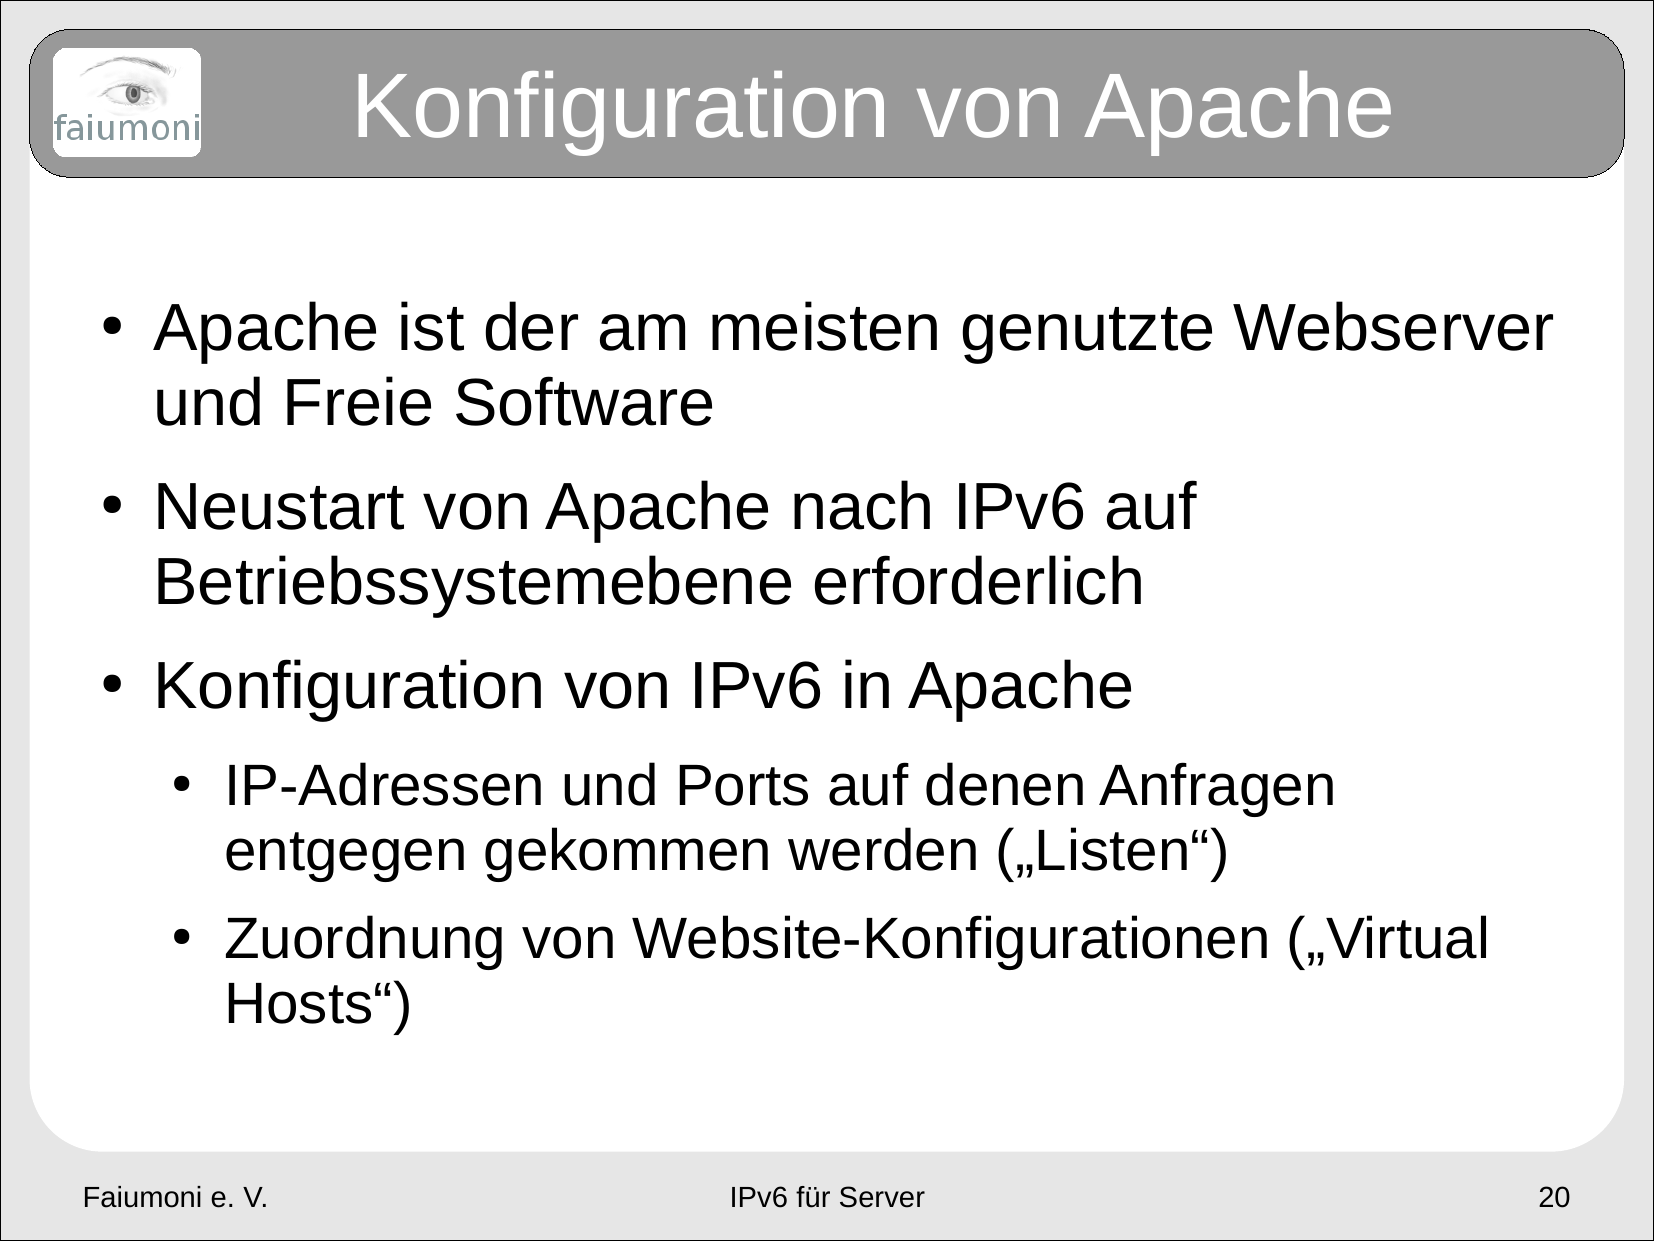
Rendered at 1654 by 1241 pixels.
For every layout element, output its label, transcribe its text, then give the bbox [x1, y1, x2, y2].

title Konfiguration von Apache [129, 2, 1619, 210]
picture [53, 48, 129, 157]
list Apache ist der am meisten genutzte Webserver und Freie Software Neustart von Apache nach IPv6 auf Betriebssystemebene erforderlich Konfiguration von IPv6 in Apache IP-Adressen und Ports auf denen Anfragen entgegen gekommen werden („Listen“) Zuordnung von Website-Konfigurationen („Virtual Hosts“) [82, 290, 1571, 1109]
